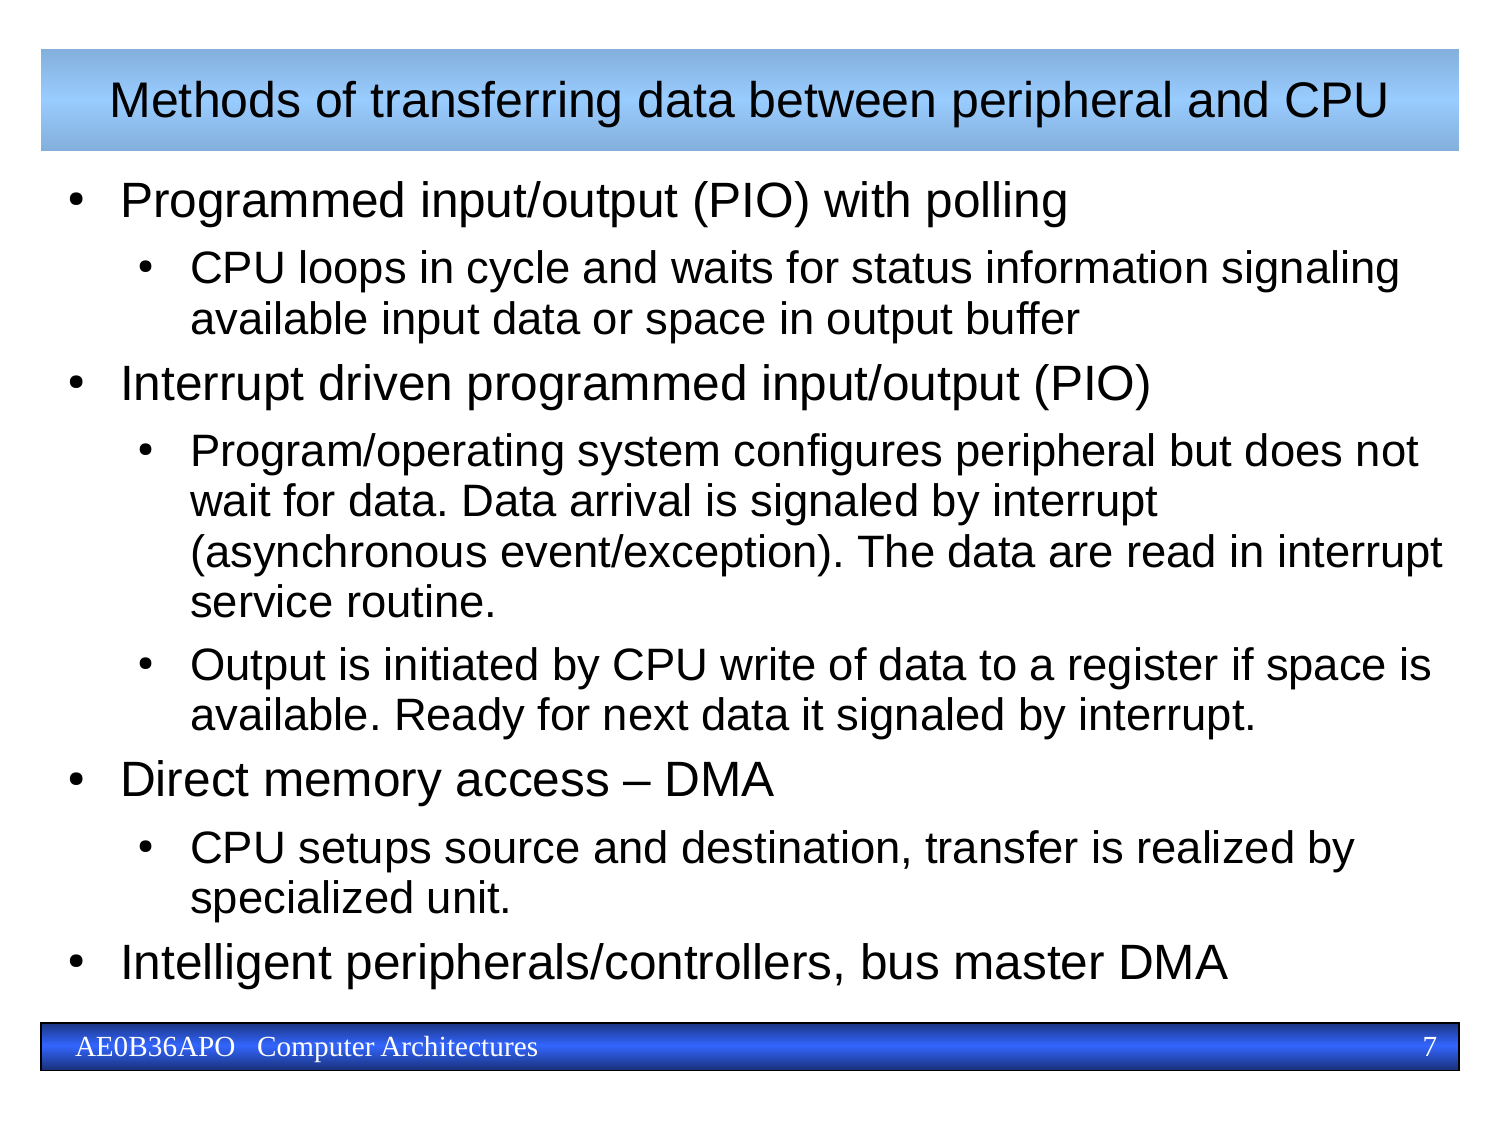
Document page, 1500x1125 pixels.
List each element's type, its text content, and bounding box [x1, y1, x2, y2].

title Methods of transferring data between peripheral and CPU [41, 49, 1459, 151]
list Programmed input/output (PIO) with polling CPU loops in cycle and waits for status information signaling available input data or space in output buffer Interrupt driven programmed input/output (PIO) Program/operating system configures peripheral but does not wait for data. Data arrival is signaled by interrupt (asynchronous event/exception). The data are read in interrupt service routine. Output is initiated by CPU write of data to a register if space is available. Ready for next data it signaled by interrupt. Direct memory access – DMA CPU setups source and destination, transfer is realized by specialized unit. Intelligent peripherals/controllers, bus master DMA [49, 172, 1450, 1000]
